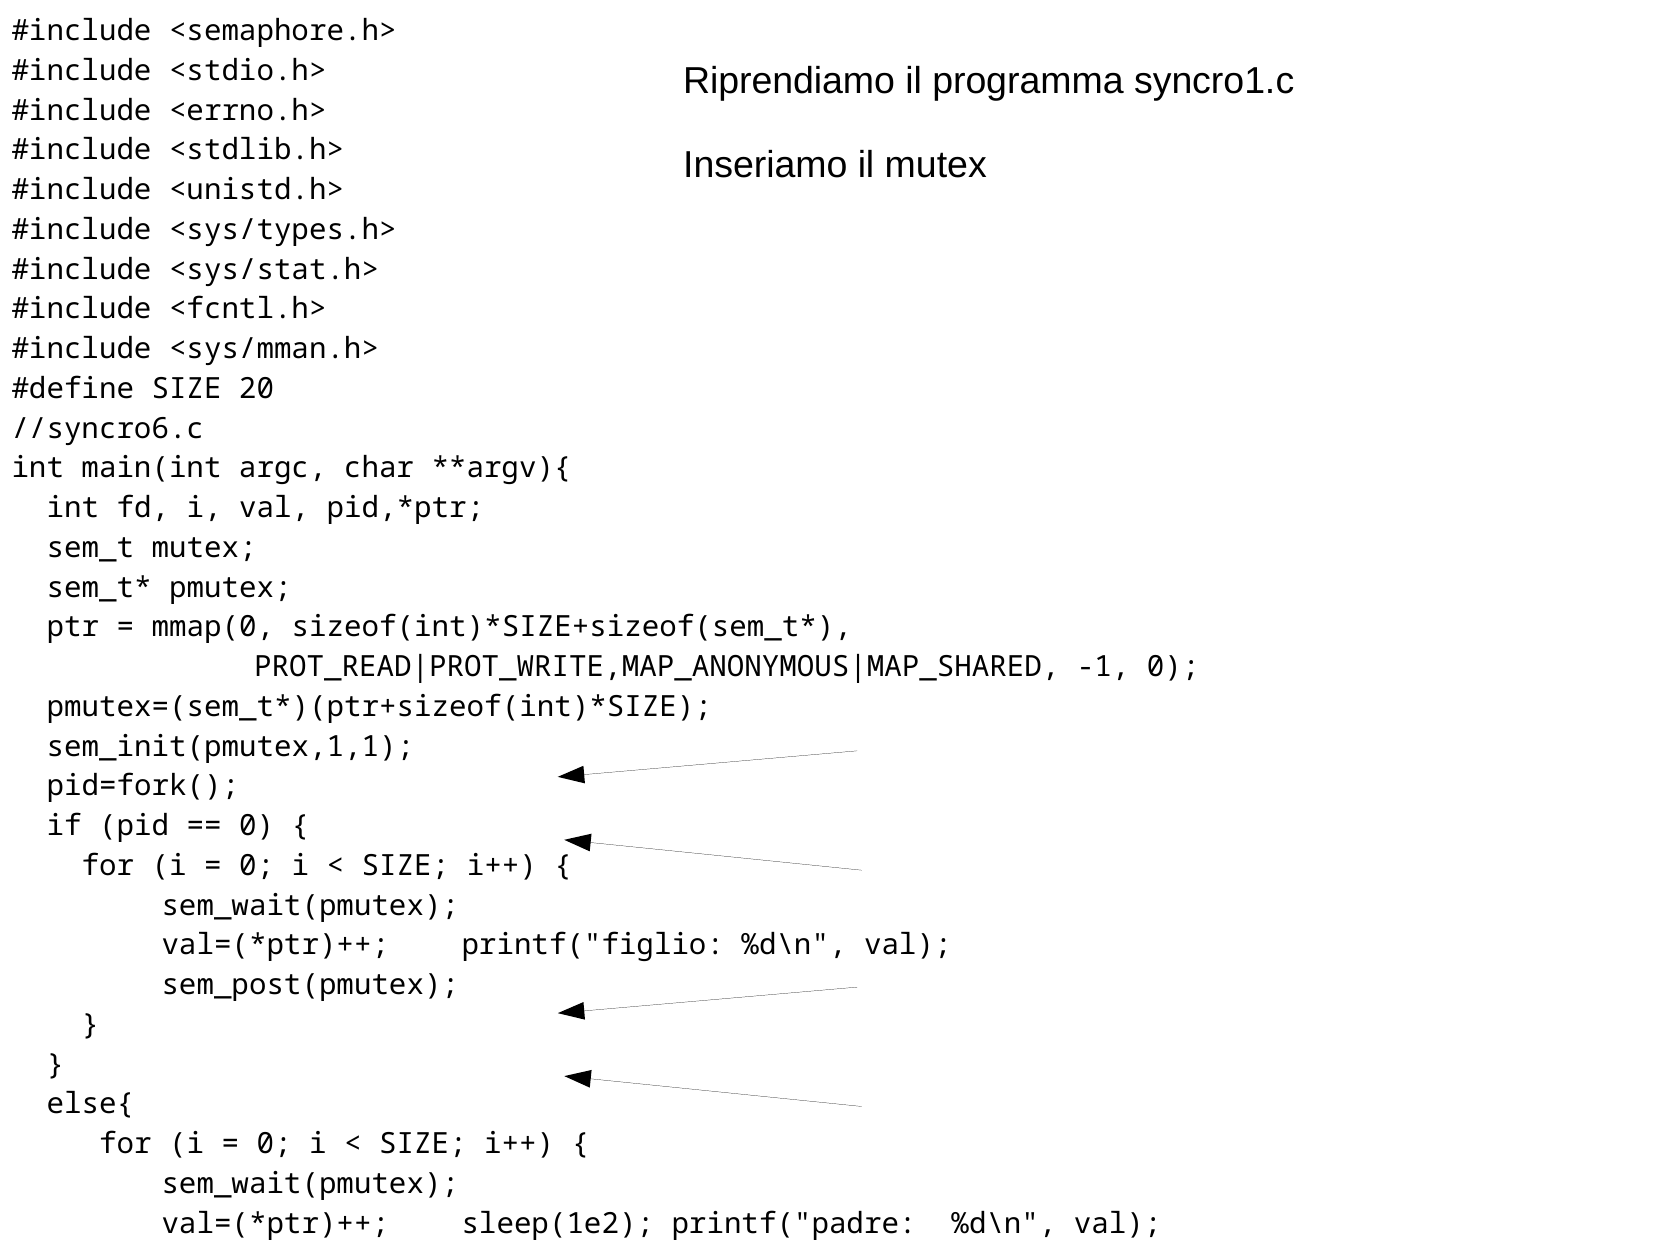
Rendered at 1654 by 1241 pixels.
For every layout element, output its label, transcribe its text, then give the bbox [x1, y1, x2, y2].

text_box #include <semaphore.h> #include <stdio.h> #include <errno.h> #include <stdlib.h> #include <unistd.h> #include <sys/types.h> #include <sys/stat.h> #include <fcntl.h> #include <sys/mman.h> #define SIZE 20 //syncro6.c int main(int argc, char **argv){ int fd, i, val, pid,*ptr; sem_t mutex; sem_t* pmutex; ptr = mmap(0, sizeof(int)*SIZE+sizeof(sem_t*), PROT_READ|PROT_WRITE,MAP_ANONYMOUS|MAP_SHARED, -1, 0); pmutex=(sem_t*)(ptr+sizeof(int)*SIZE); sem_init(pmutex,1,1); pid=fork(); if (pid == 0) { for (i = 0; i < SIZE; i++) { sem_wait(pmutex); val=(*ptr)++; printf("figlio: %d\n", val); sem_post(pmutex); } } else{ for (i = 0; i < SIZE; i++) { sem_wait(pmutex); val=(*ptr)++; sleep(1e2); printf("padre: %d\n", val); sem_post(pmutex); } } wait(); return(0); } [0, 2, 1654, 1241]
text_box Riprendiamo il programma syncro1.c Inseriamo il mutex [668, 52, 1626, 193]
